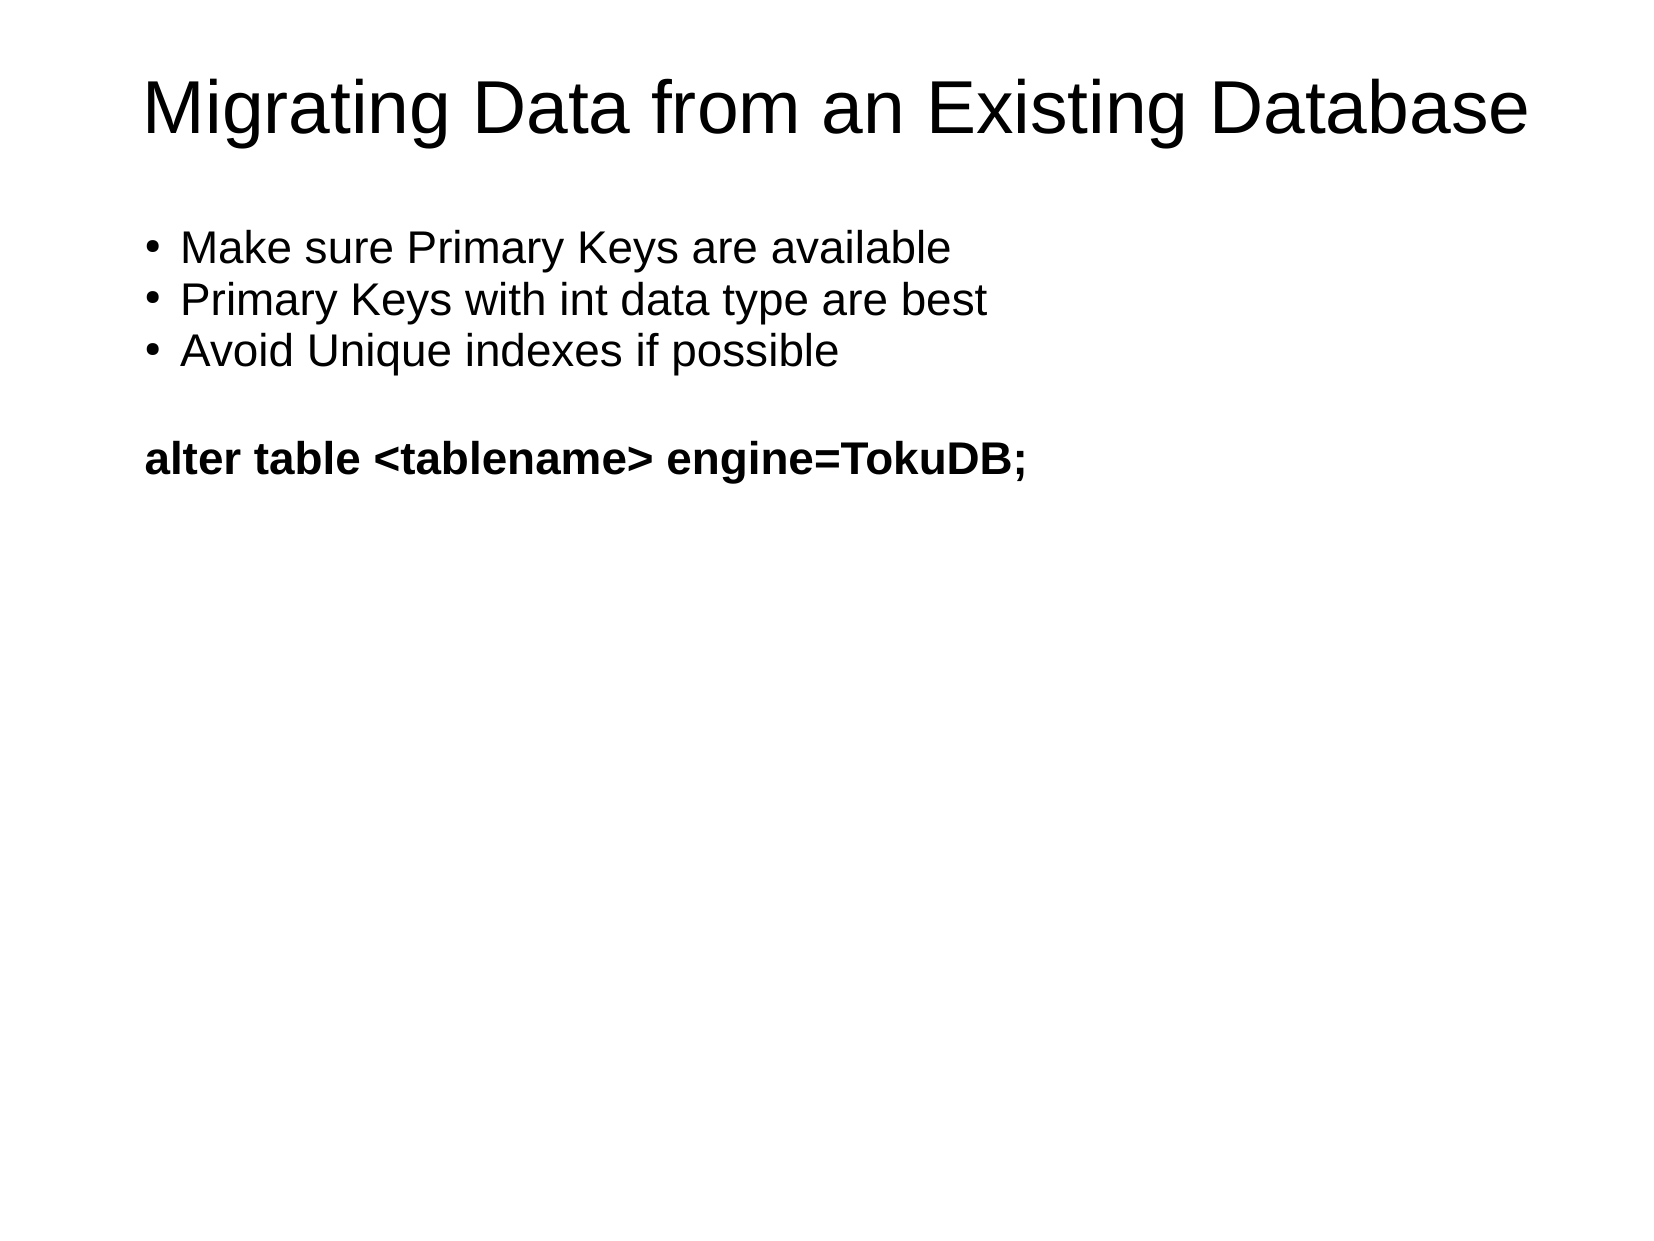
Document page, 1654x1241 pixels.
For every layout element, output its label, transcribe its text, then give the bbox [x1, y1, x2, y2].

title Migrating Data from an Existing Database [82, 49, 1571, 166]
text_box Make sure Primary Keys are available Primary Keys with int data type are best Avoid Unique indexes if possible [129, 214, 1524, 390]
text_box alter table <tablename> engine=TokuDB; [129, 425, 1205, 603]
